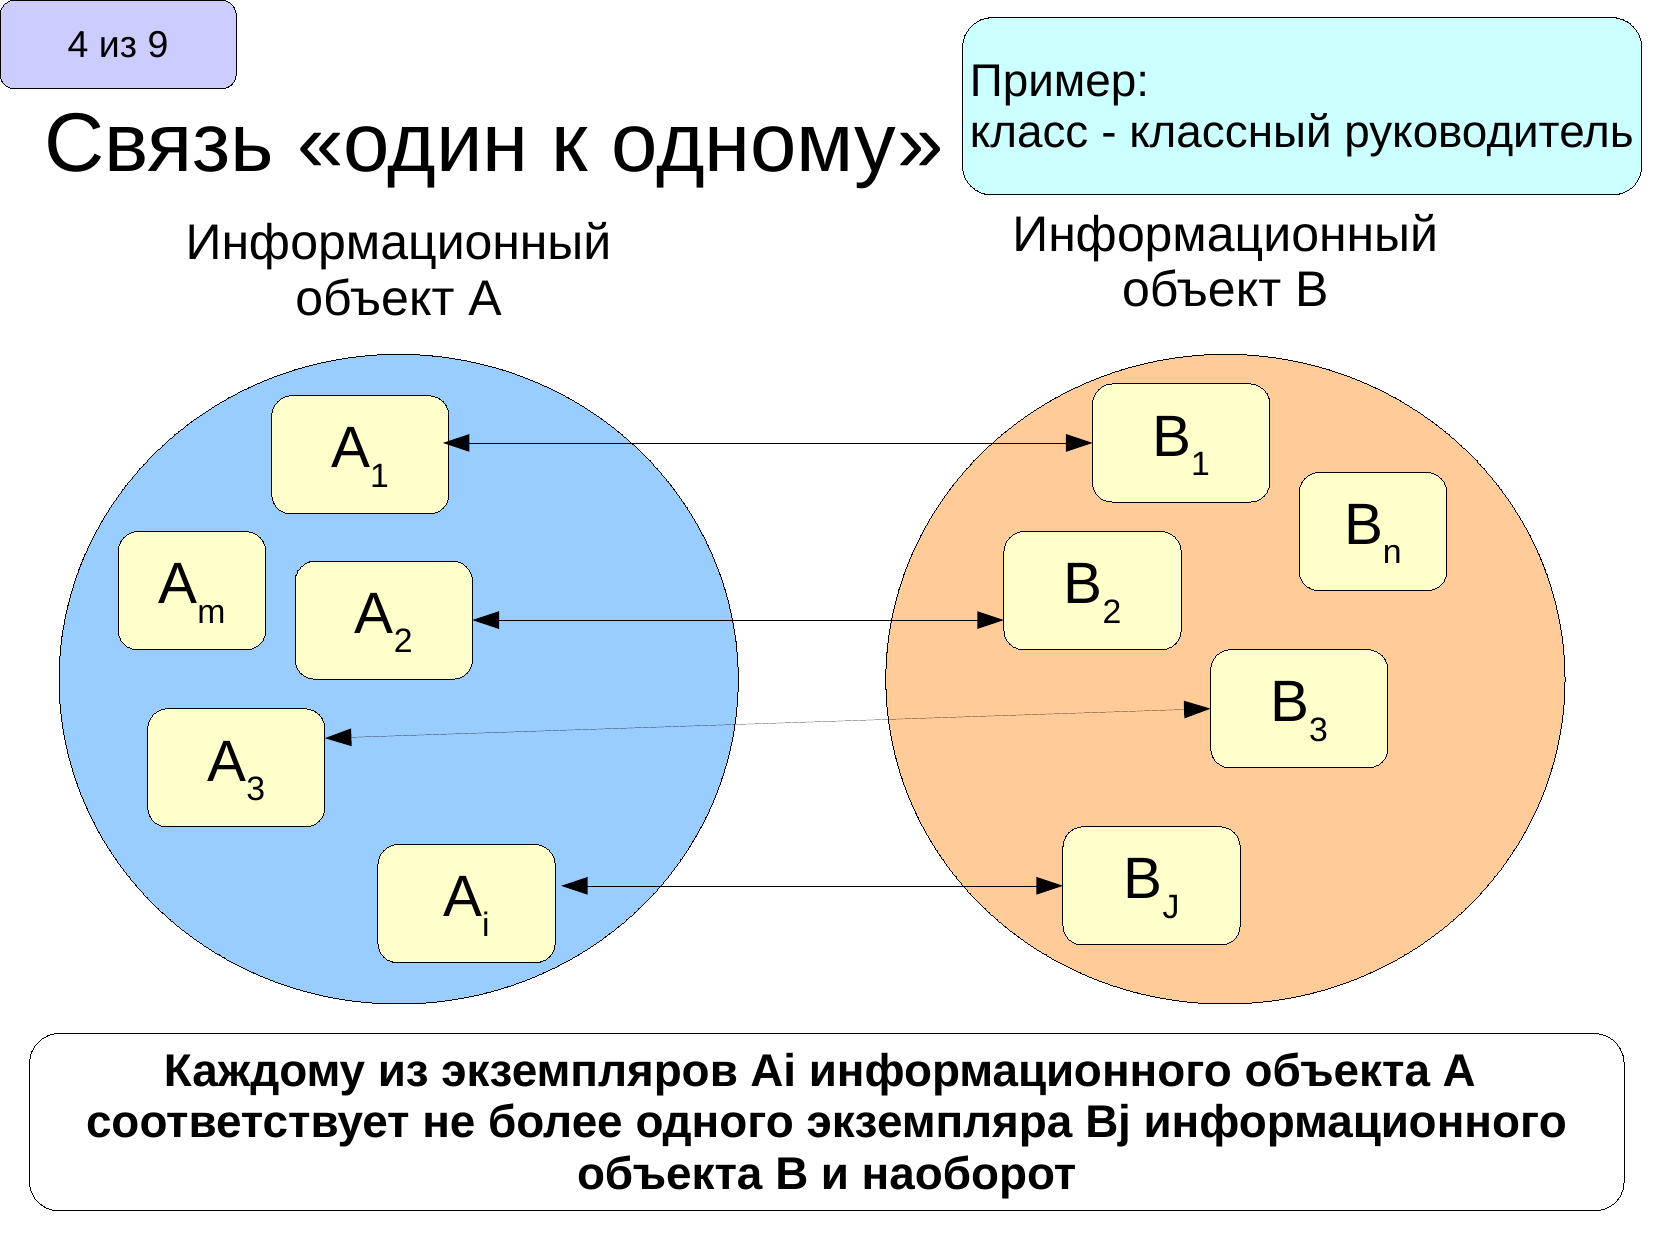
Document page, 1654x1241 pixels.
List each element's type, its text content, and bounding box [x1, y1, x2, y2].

text_box Ai [377, 844, 556, 963]
text_box BJ [1062, 826, 1241, 945]
text_box Bn [1299, 472, 1447, 591]
text_box Каждому из экземпляров Аi информационного объекта А соответствует не более одного экземпляра Bj информационного объекта B и наоборот [29, 1033, 1625, 1211]
text_box B2 [1003, 531, 1182, 650]
text_box Am [118, 531, 266, 650]
text_box Связь «один к одному» [29, 88, 1418, 197]
text_box A2 [295, 561, 473, 680]
text_box A3 [147, 708, 325, 827]
text_box B1 [1092, 383, 1270, 503]
text_box Информационный объект B [915, 198, 1536, 325]
text_box B3 [1210, 649, 1388, 768]
text_box Пример: класс - классный руководитель [962, 17, 1642, 195]
text_box [59, 354, 739, 1004]
text_box A1 [271, 395, 449, 514]
text_box 4 из 9 [0, 0, 237, 89]
text_box [885, 354, 1566, 1004]
text_box Информационный объект А [88, 206, 709, 334]
